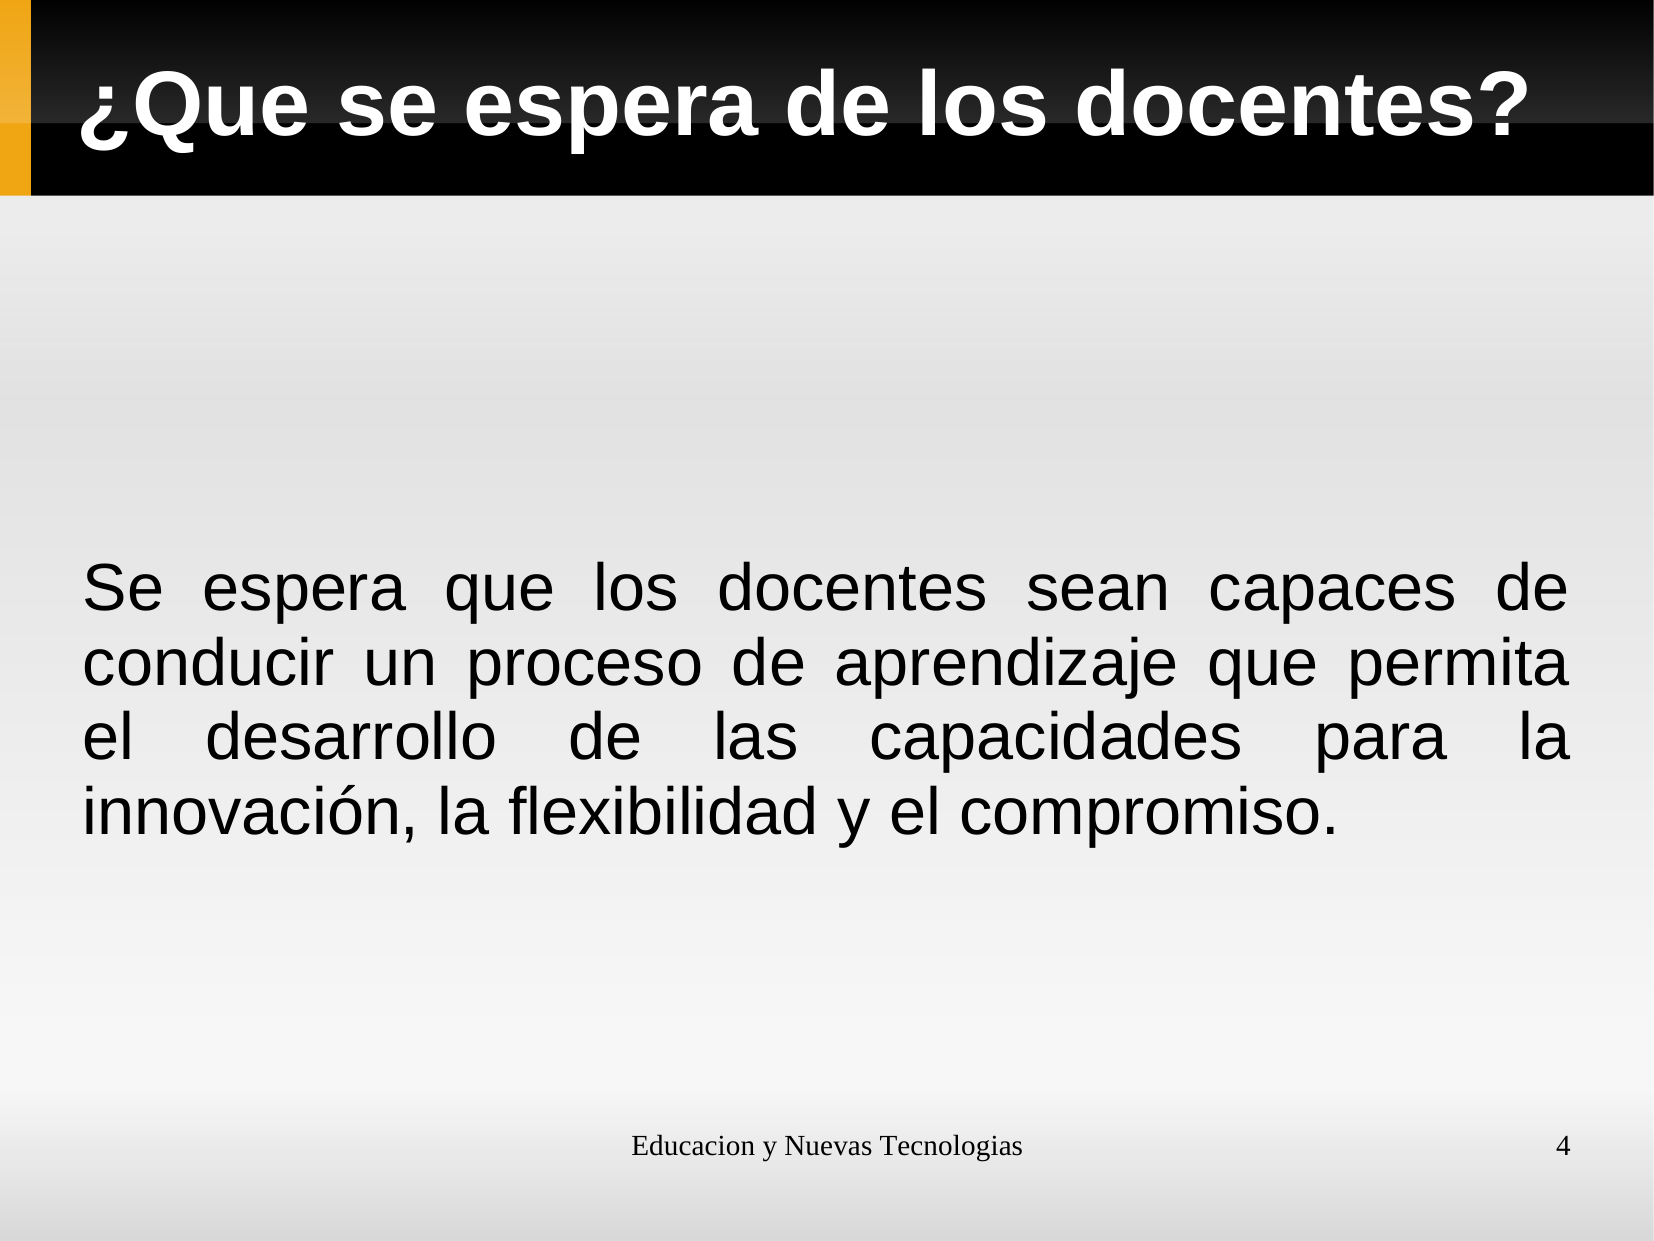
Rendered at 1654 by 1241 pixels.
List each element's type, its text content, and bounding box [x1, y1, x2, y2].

subtitle Se espera que los docentes sean capaces de conducir un proceso de aprendizaje que permita el desarrollo de las capacidades para la innovación, la flexibilidad y el compromiso. [82, 290, 1571, 1109]
picture [0, 0, 1654, 1241]
title ¿Que se espera de los docentes? [76, 0, 1565, 208]
